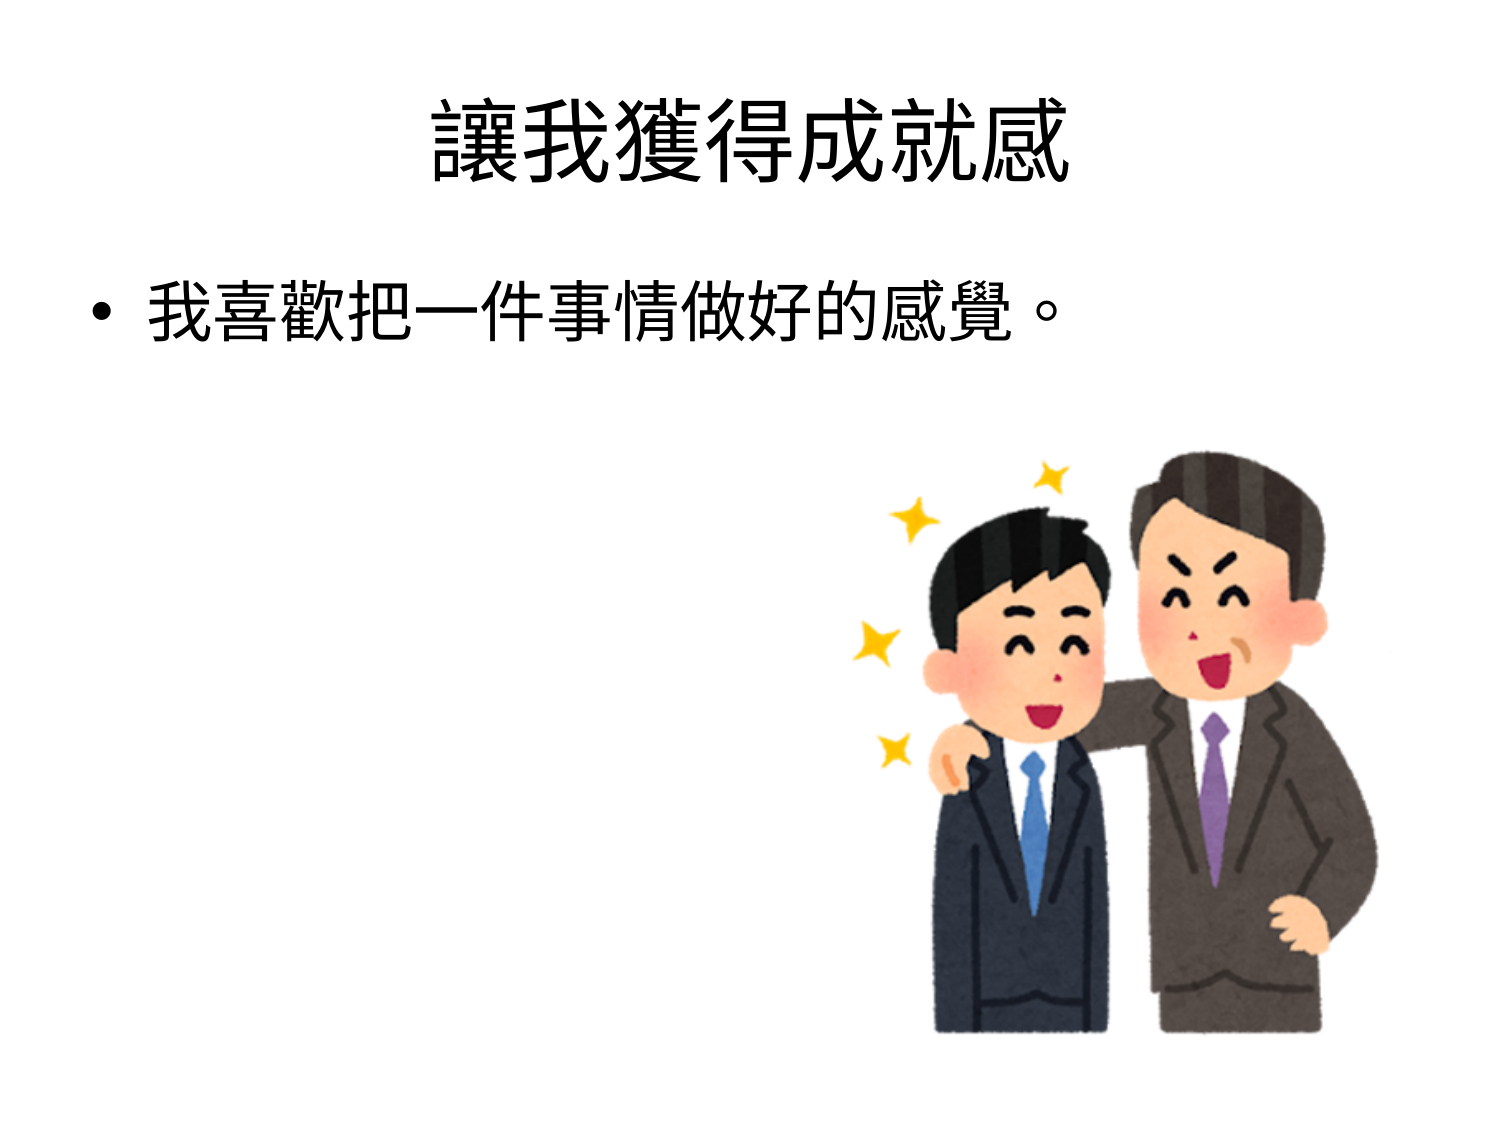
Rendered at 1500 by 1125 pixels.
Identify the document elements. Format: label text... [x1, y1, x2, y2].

list 我喜歡把一件事情做好的感覺。 [75, 262, 1425, 1005]
picture [850, 432, 1407, 1059]
title 讓我獲得成就感 [75, 45, 1425, 233]
